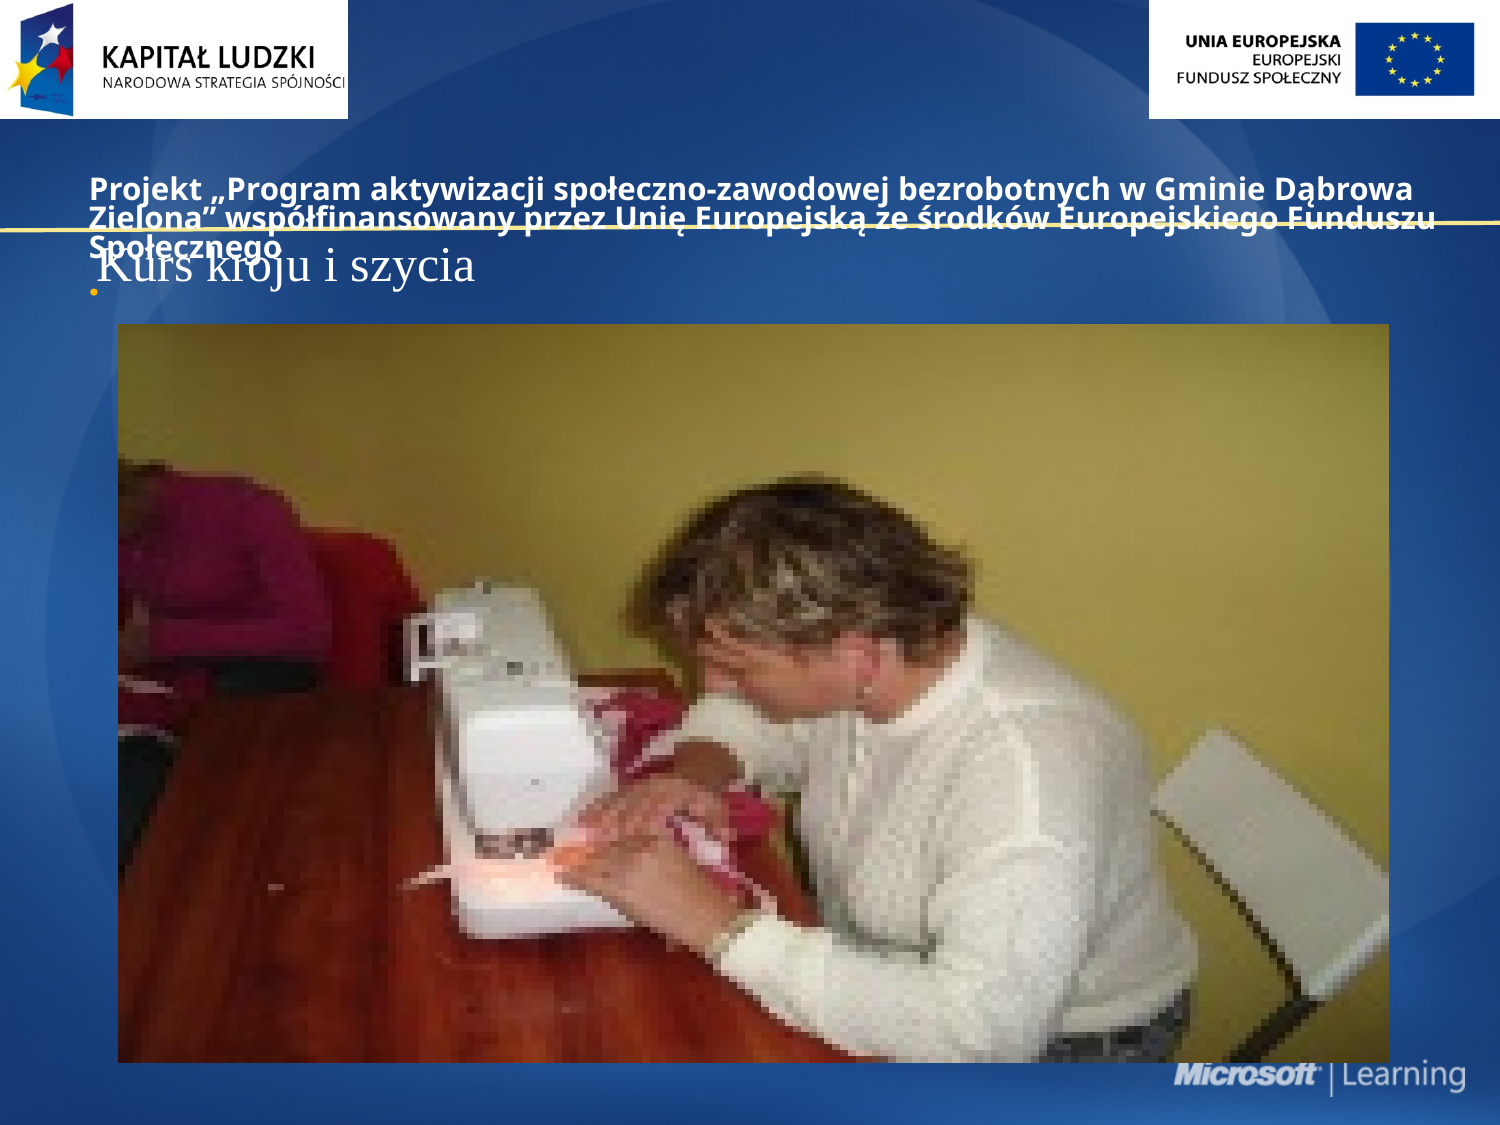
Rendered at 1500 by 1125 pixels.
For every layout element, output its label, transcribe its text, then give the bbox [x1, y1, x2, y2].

text_box Kurs kroju i szycia [29, 206, 1447, 317]
picture [0, 0, 348, 119]
text_box Projekt „Program aktywizacji społeczno-zawodowej bezrobotnych w Gminie Dąbrowa Zielona” współfinansowany przez Unię Europejską ze środków Europejskiego Funduszu Społecznego . [89, 177, 1447, 237]
text_box [254, 317, 1371, 324]
picture [1149, 0, 1500, 119]
picture [118, 324, 1389, 1064]
